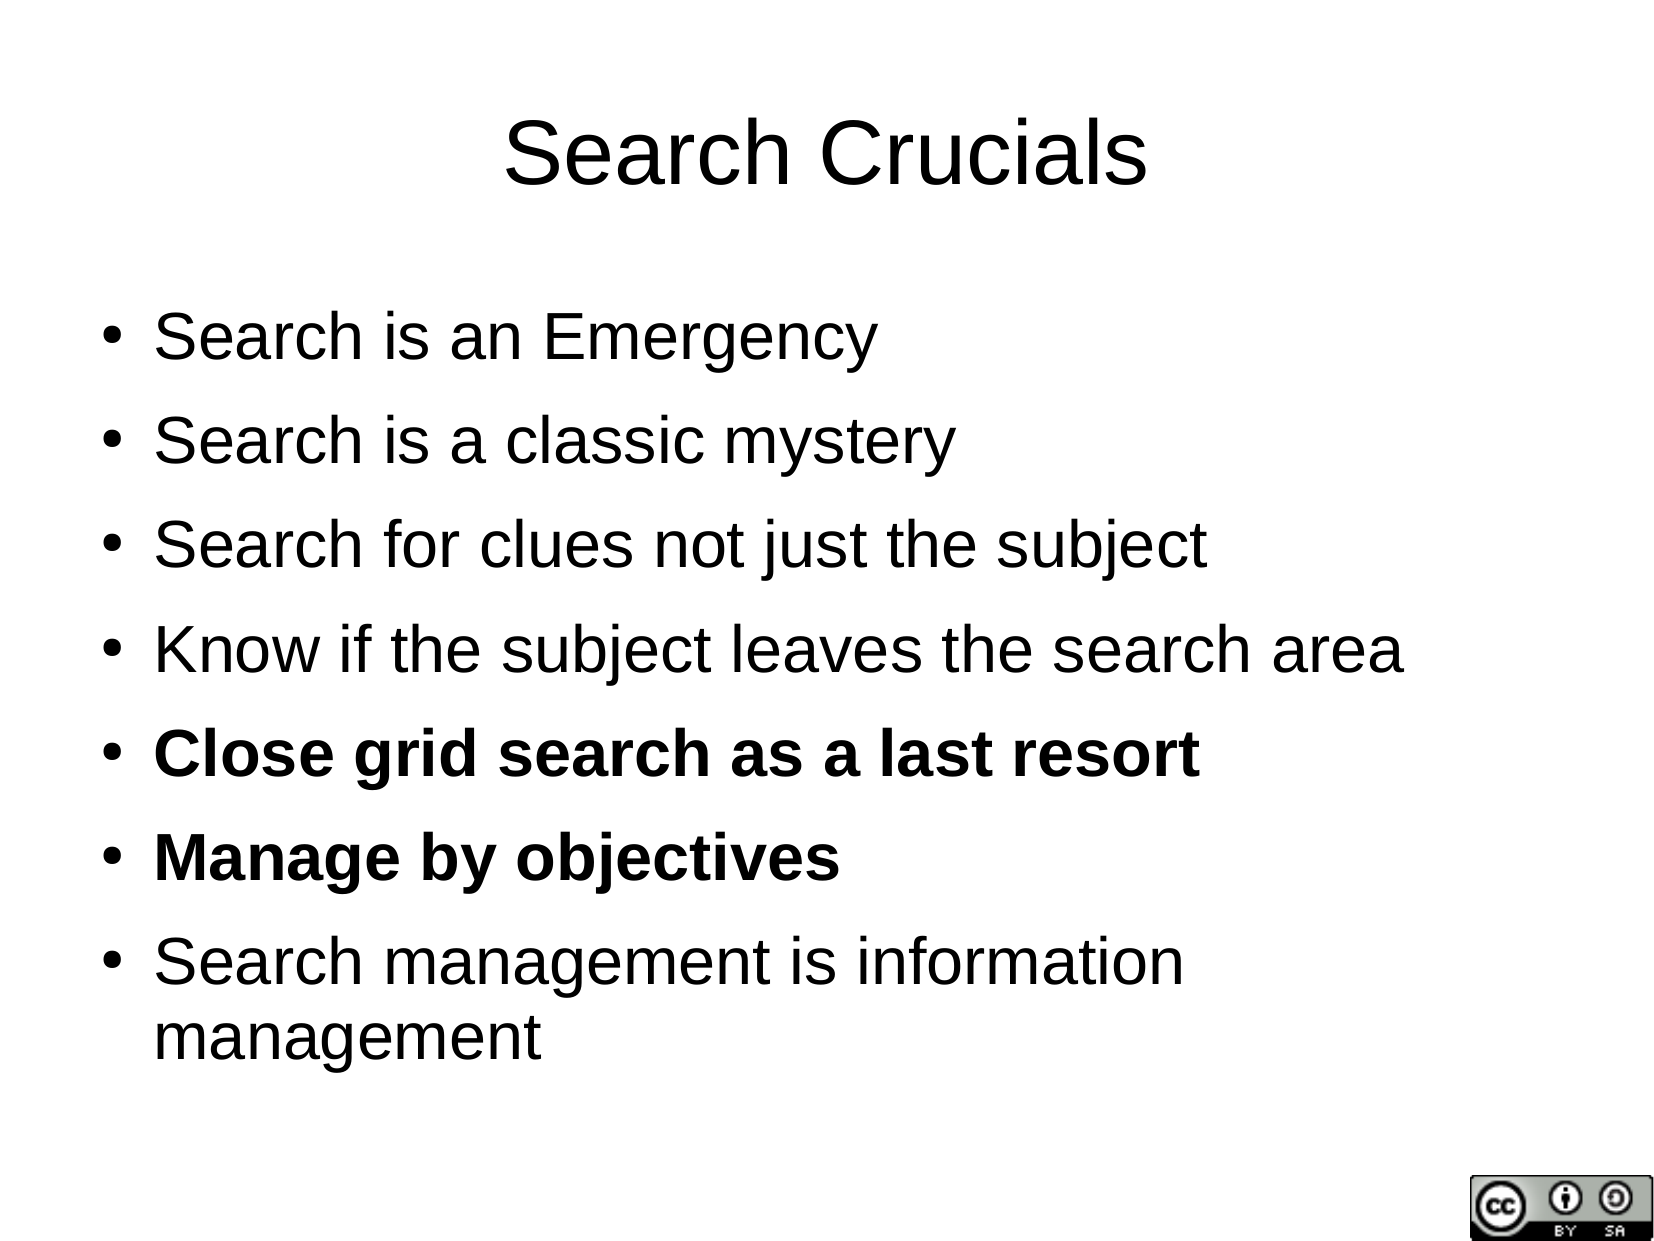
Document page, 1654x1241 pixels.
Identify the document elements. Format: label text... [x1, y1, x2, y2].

picture [1470, 1175, 1654, 1241]
list Search is an Emergency Search is a classic mystery Search for clues not just the subject Know if the subject leaves the search area Close grid search as a last resort Manage by objectives Search management is information management [82, 298, 1571, 1132]
title Search Crucials [82, 49, 1571, 257]
